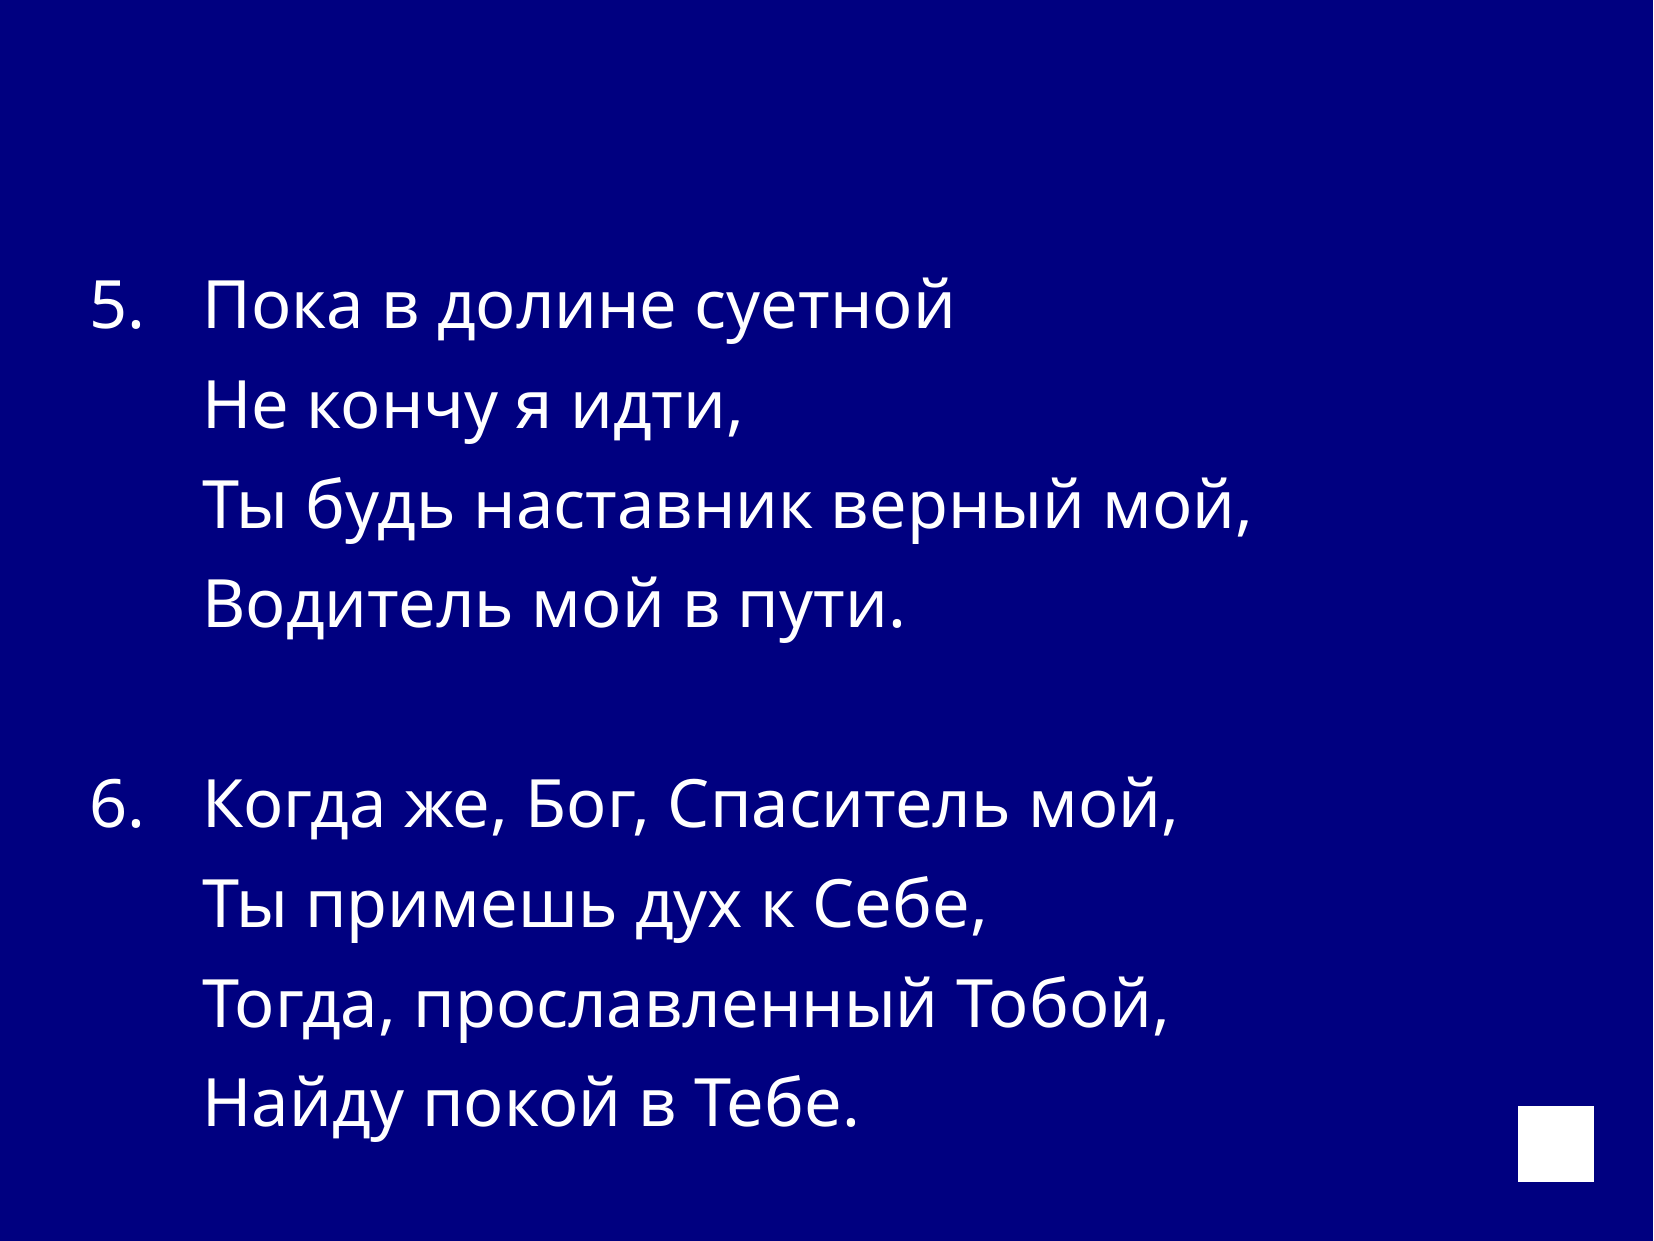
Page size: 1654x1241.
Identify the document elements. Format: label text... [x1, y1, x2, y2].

text_box 5. Пока в долине суетной Не кончу я идти, Ты будь наставник верный мой, Водитель мой в пути. 6. Когда же, Бог, Спаситель мой, Ты примешь дух к Себе, Тогда, прославленный Тобой, Найду покой в Тебе. [75, 150, 1576, 1163]
text_box [1518, 1106, 1594, 1182]
